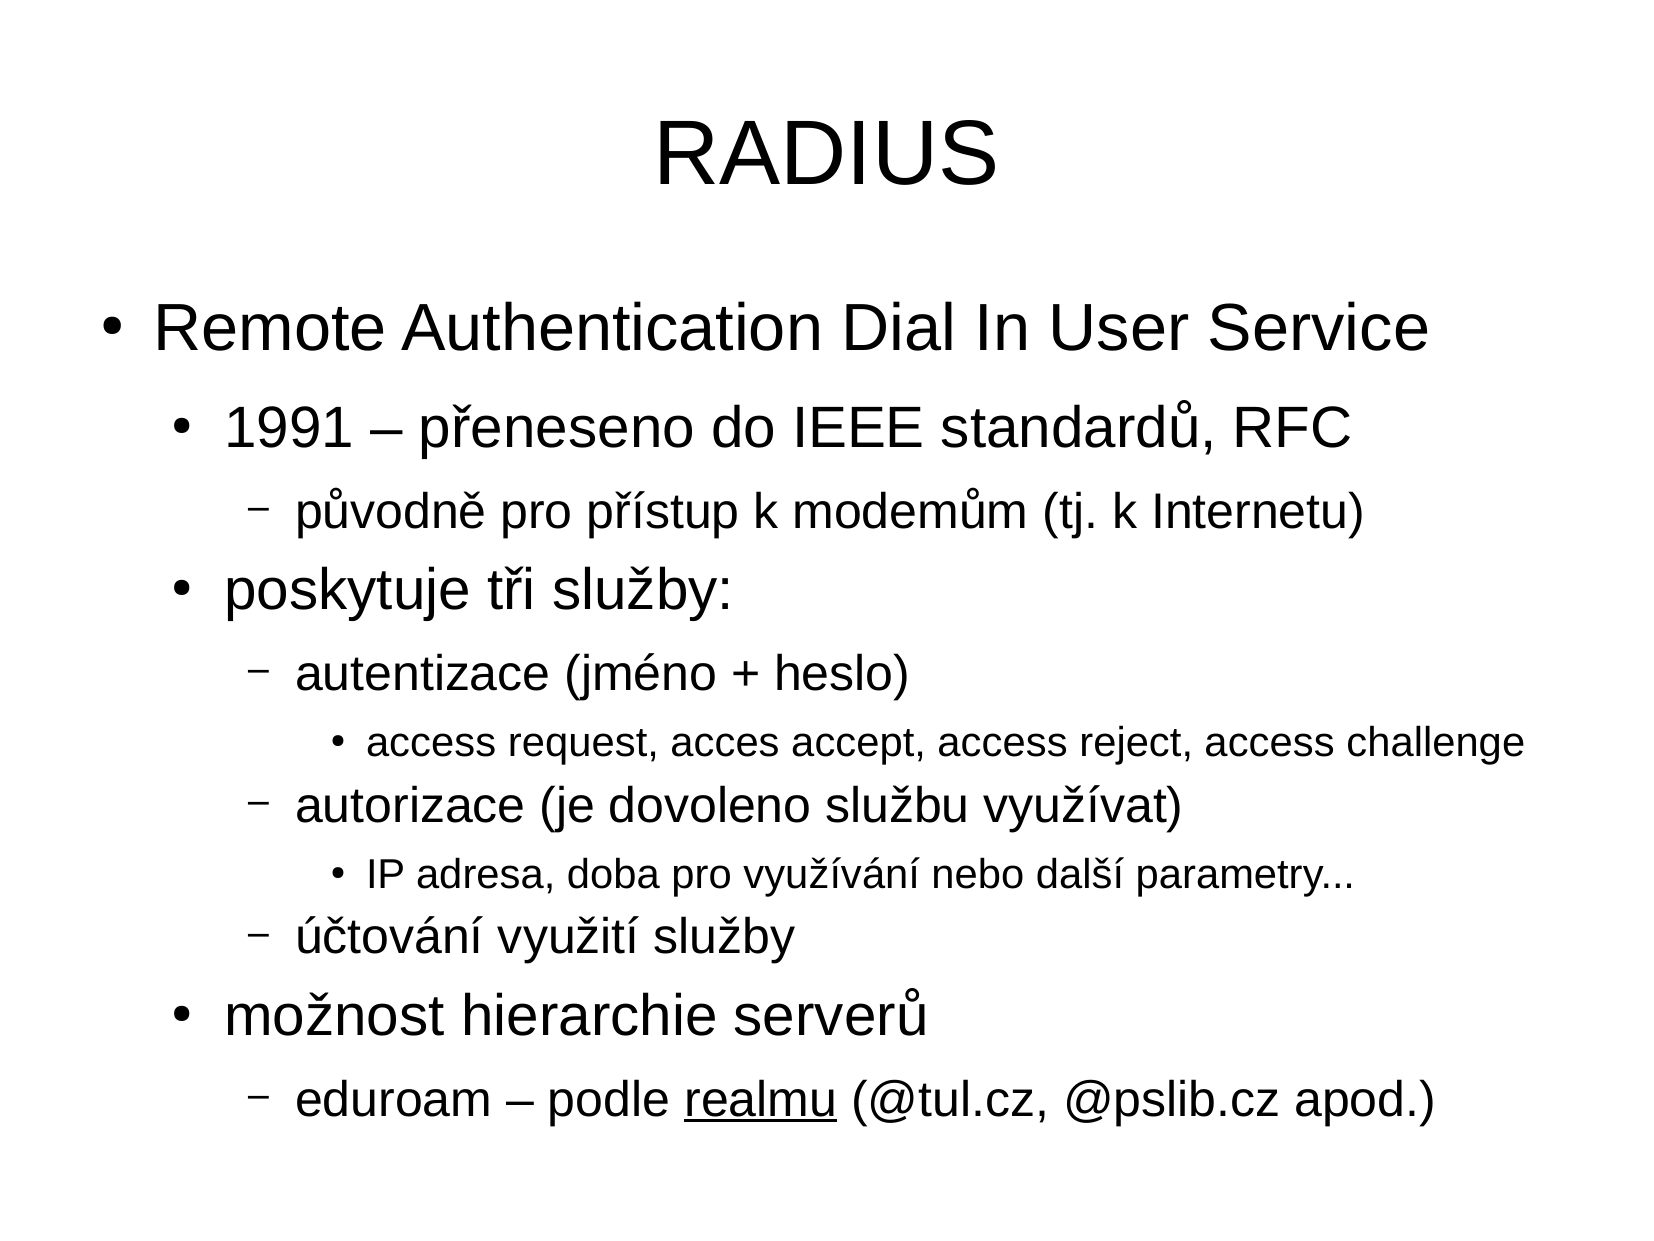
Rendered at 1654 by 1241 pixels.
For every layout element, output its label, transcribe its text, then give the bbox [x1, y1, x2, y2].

list Remote Authentication Dial In User Service 1991 – přeneseno do IEEE standardů, RFC původně pro přístup k modemům (tj. k Internetu) poskytuje tři služby: autentizace (jméno + heslo) access request, acces accept, access reject, access challenge autorizace (je dovoleno službu využívat) IP adresa, doba pro využívání nebo další parametry... účtování využití služby možnost hierarchie serverů eduroam – podle realmu (@tul.cz, @pslib.cz apod.) [82, 290, 1571, 1127]
title RADIUS [82, 49, 1571, 257]
